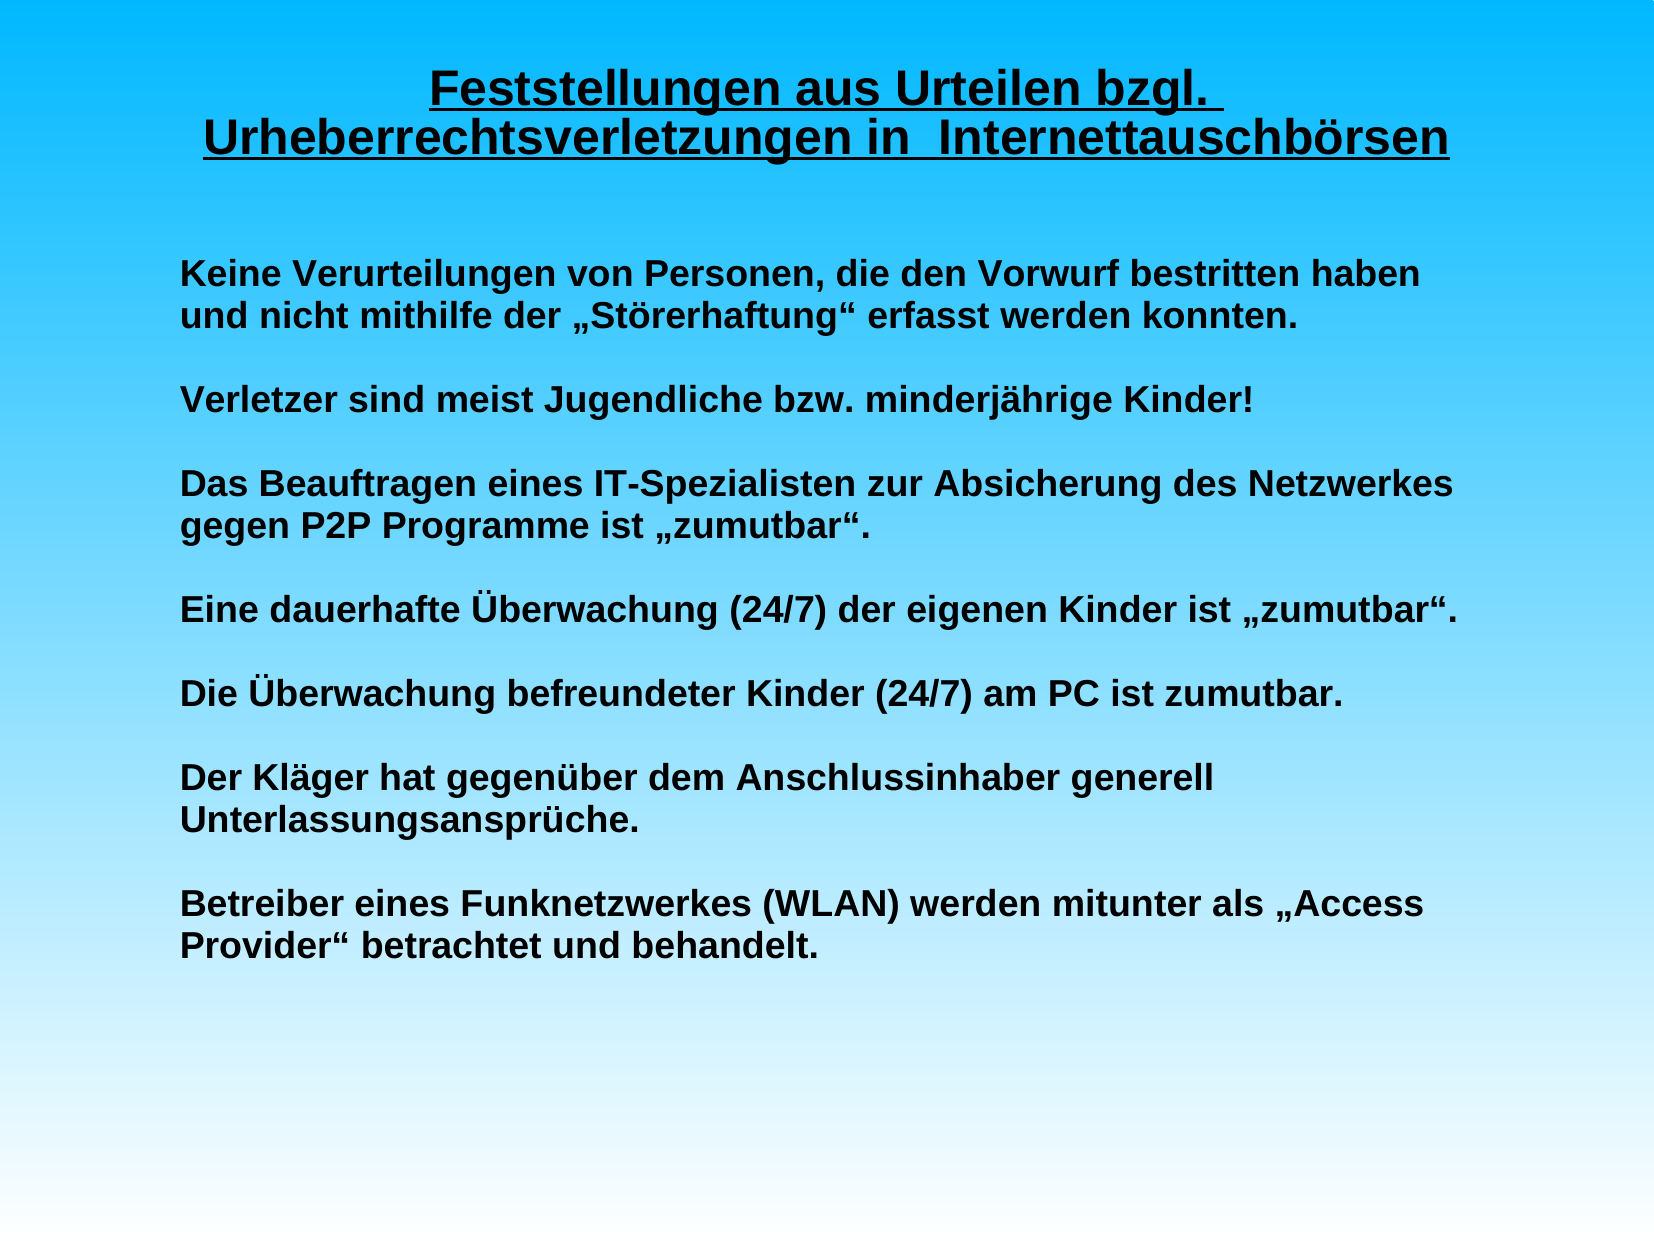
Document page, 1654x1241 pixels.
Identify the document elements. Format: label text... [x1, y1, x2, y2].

text_box Keine Verurteilungen von Personen, die den Vorwurf bestritten haben und nicht mithilfe der „Störerhaftung“ erfasst werden konnten. Verletzer sind meist Jugendliche bzw. minderjährige Kinder! Das Beauftragen eines IT-Spezialisten zur Absicherung des Netzwerkes gegen P2P Programme ist „zumutbar“. Eine dauerhafte Überwachung (24/7) der eigenen Kinder ist „zumutbar“. Die Überwachung befreundeter Kinder (24/7) am PC ist zumutbar. Der Kläger hat gegenüber dem Anschlussinhaber generell Unterlassungsansprüche. Betreiber eines Funknetzwerkes (WLAN) werden mitunter als „Access Provider“ betrachtet und behandelt. [165, 245, 1489, 996]
text_box Feststellungen aus Urteilen bzgl. Urheberrechtsverletzungen in Internettauschbörsen [188, 59, 1466, 189]
